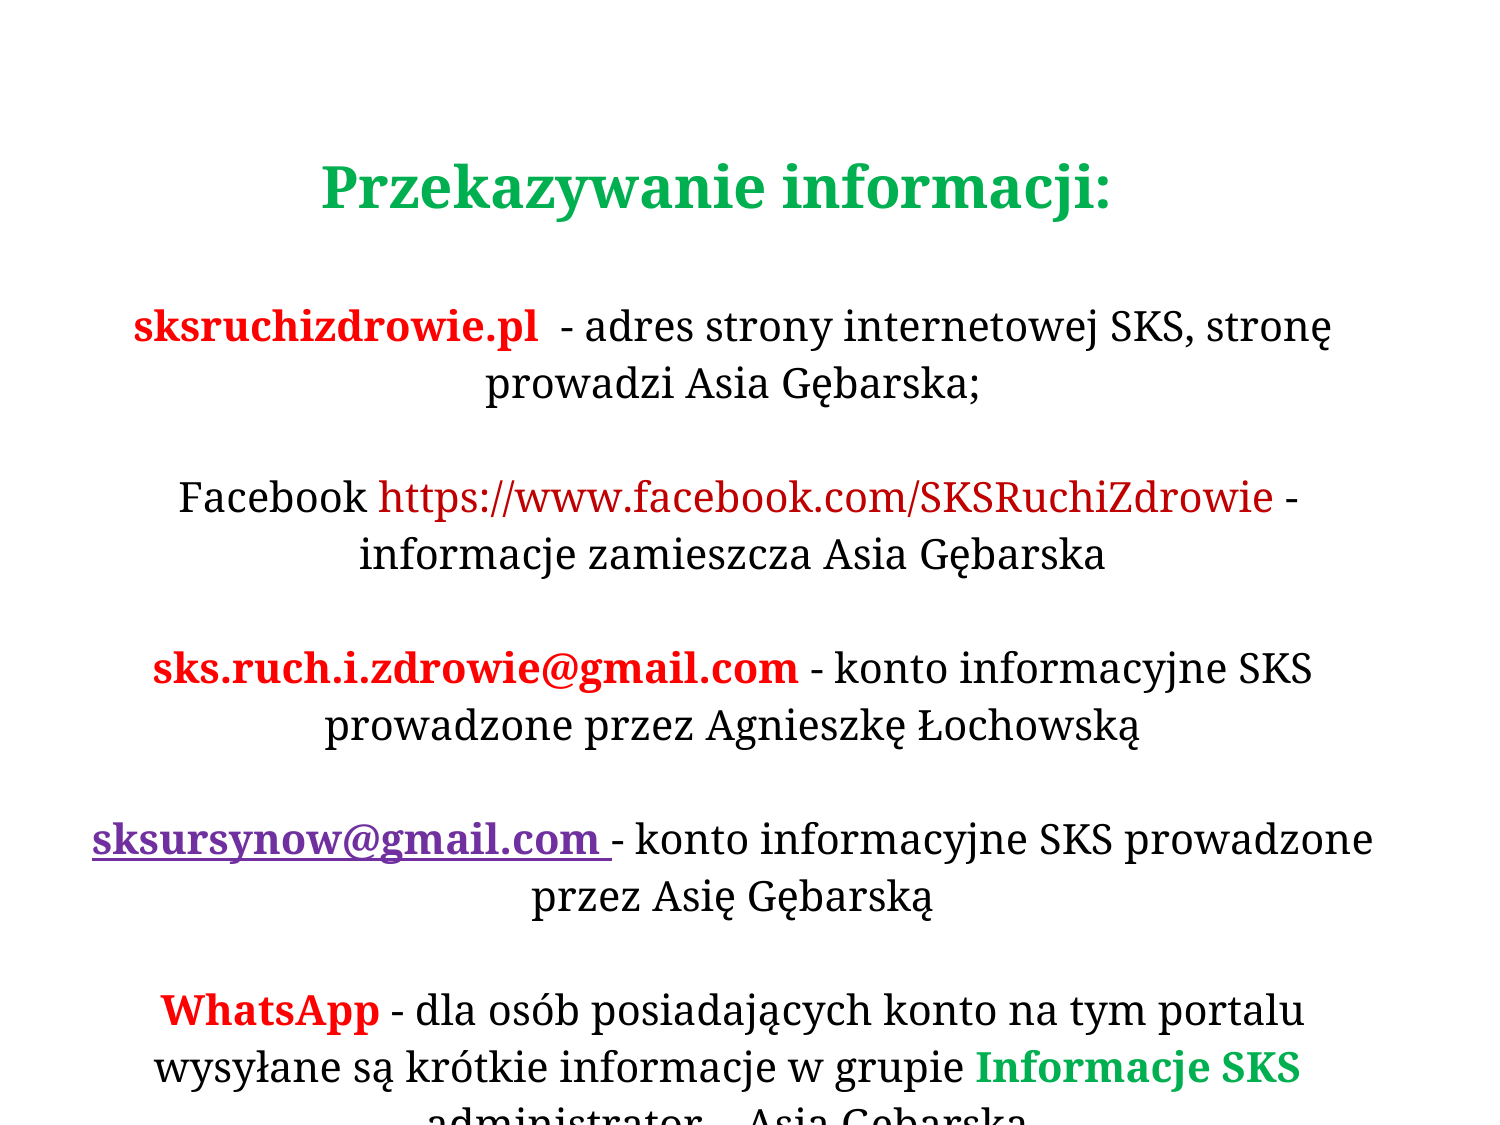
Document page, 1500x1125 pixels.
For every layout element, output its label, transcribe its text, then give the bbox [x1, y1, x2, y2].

text_box Przekazywanie informacji: sksruchizdrowie.pl - adres strony internetowej SKS, stronę prowadzi Asia Gębarska; Facebook https://www.facebook.com/SKSRuchiZdrowie - informacje zamieszcza Asia Gębarska sks.ruch.i.zdrowie@gmail.com - konto informacyjne SKS prowadzone przez Agnieszkę Łochowską sksursynow@gmail.com - konto informacyjne SKS prowadzone przez Asię Gębarską WhatsApp - dla osób posiadających konto na tym portalu wysyłane są krótkie informacje w grupie Informacje SKS administrator – Asia Gębarska. [78, 26, 1420, 1015]
